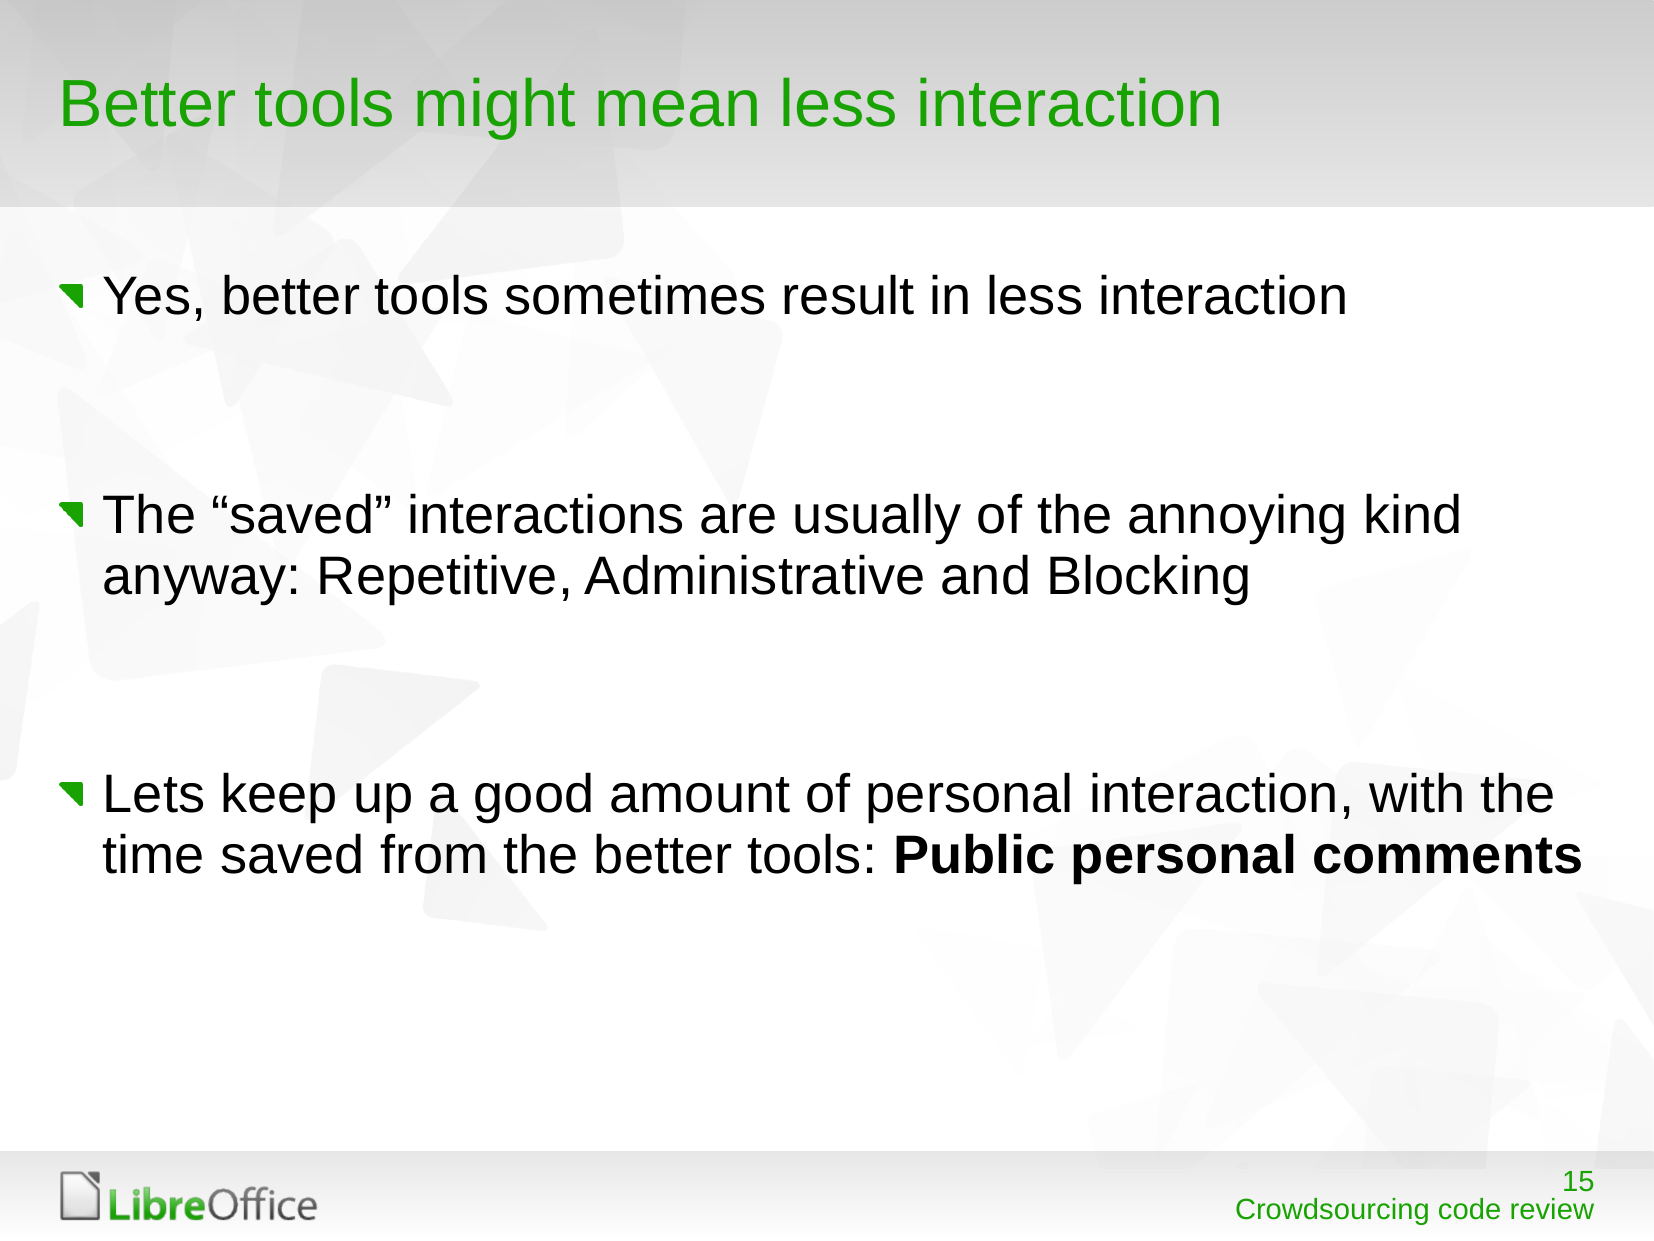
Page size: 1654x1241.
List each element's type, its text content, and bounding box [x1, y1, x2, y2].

picture [41, 1152, 337, 1240]
picture [0, 0, 783, 931]
title Better tools might mean less interaction [59, 29, 1595, 178]
picture [915, 548, 1654, 1169]
list Yes, better tools sometimes result in less interaction The “saved” interactions are usually of the annoying kind anyway: Repetitive, Administrative and Blocking Lets keep up a good amount of personal interaction, with the time saved from the better tools: Public personal comments [59, 265, 1595, 1114]
